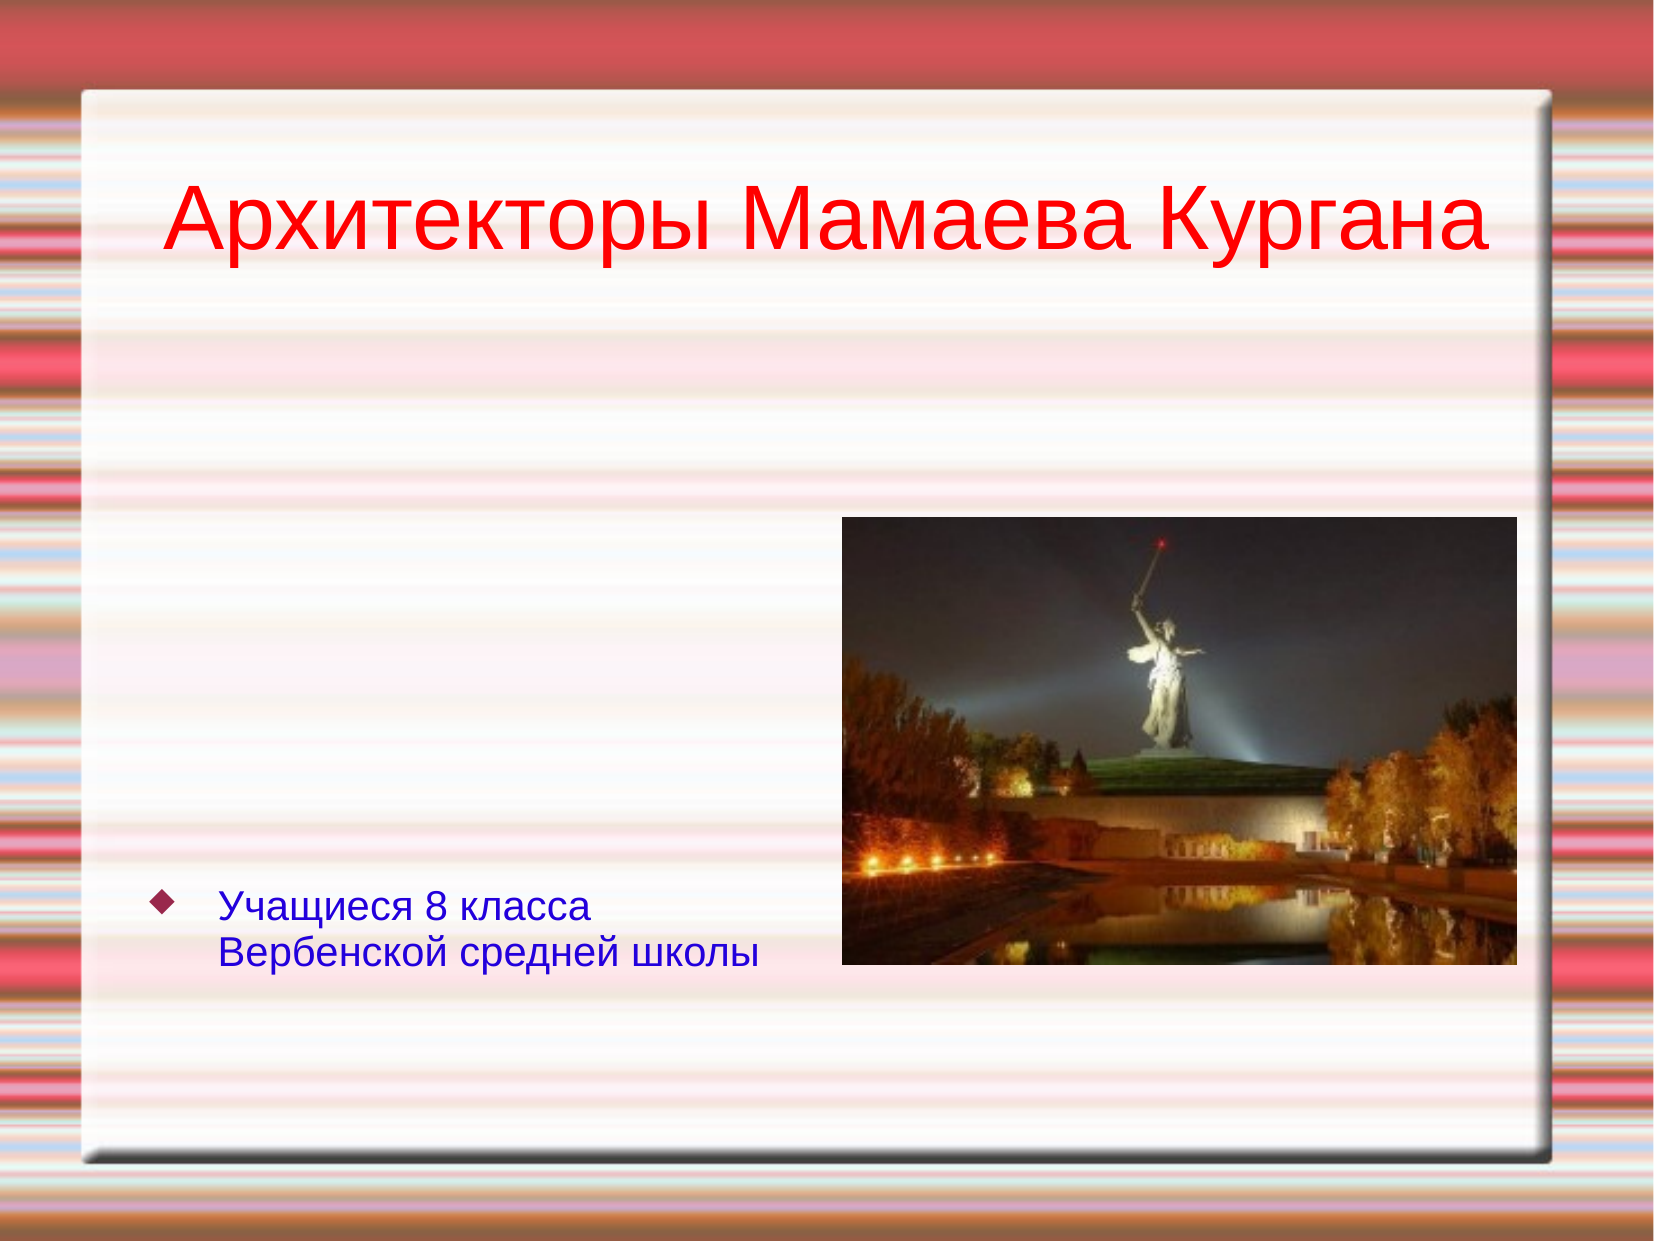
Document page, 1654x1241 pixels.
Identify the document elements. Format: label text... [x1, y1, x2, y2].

title Архитекторы Мамаева Кургана [121, 114, 1534, 322]
list Учащиеся 8 класса Вербенской средней школы [134, 350, 809, 1133]
picture [0, 0, 1654, 1241]
